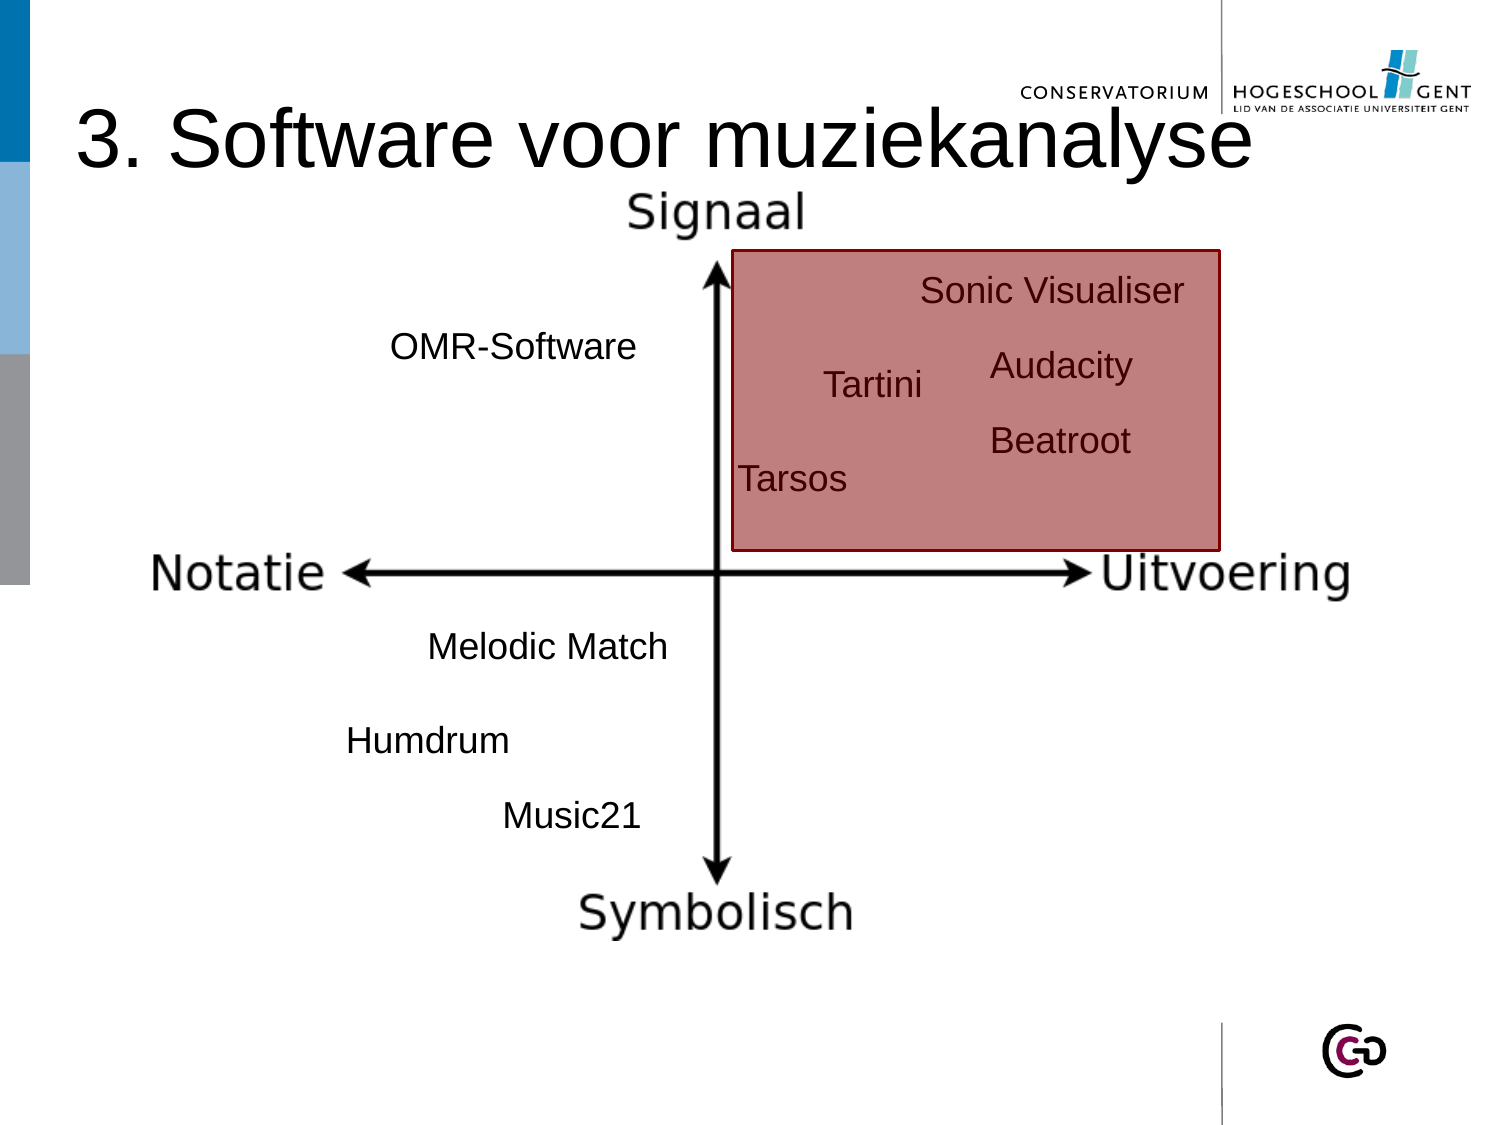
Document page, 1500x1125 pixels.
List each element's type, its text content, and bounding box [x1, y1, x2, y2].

text_box Humdrum [331, 712, 526, 770]
text_box [732, 250, 1220, 551]
text_box Music21 [487, 787, 657, 845]
text_box Melodic Match [412, 618, 684, 676]
text_box Tarsos [722, 450, 732, 507]
picture [149, 184, 1352, 941]
text_box OMR-Software [375, 318, 653, 376]
picture [1298, 1011, 1410, 1090]
picture [1403, 50, 1471, 112]
title 3. Software voor muziekanalyse [75, 52, 1425, 226]
picture [0, 162, 30, 585]
